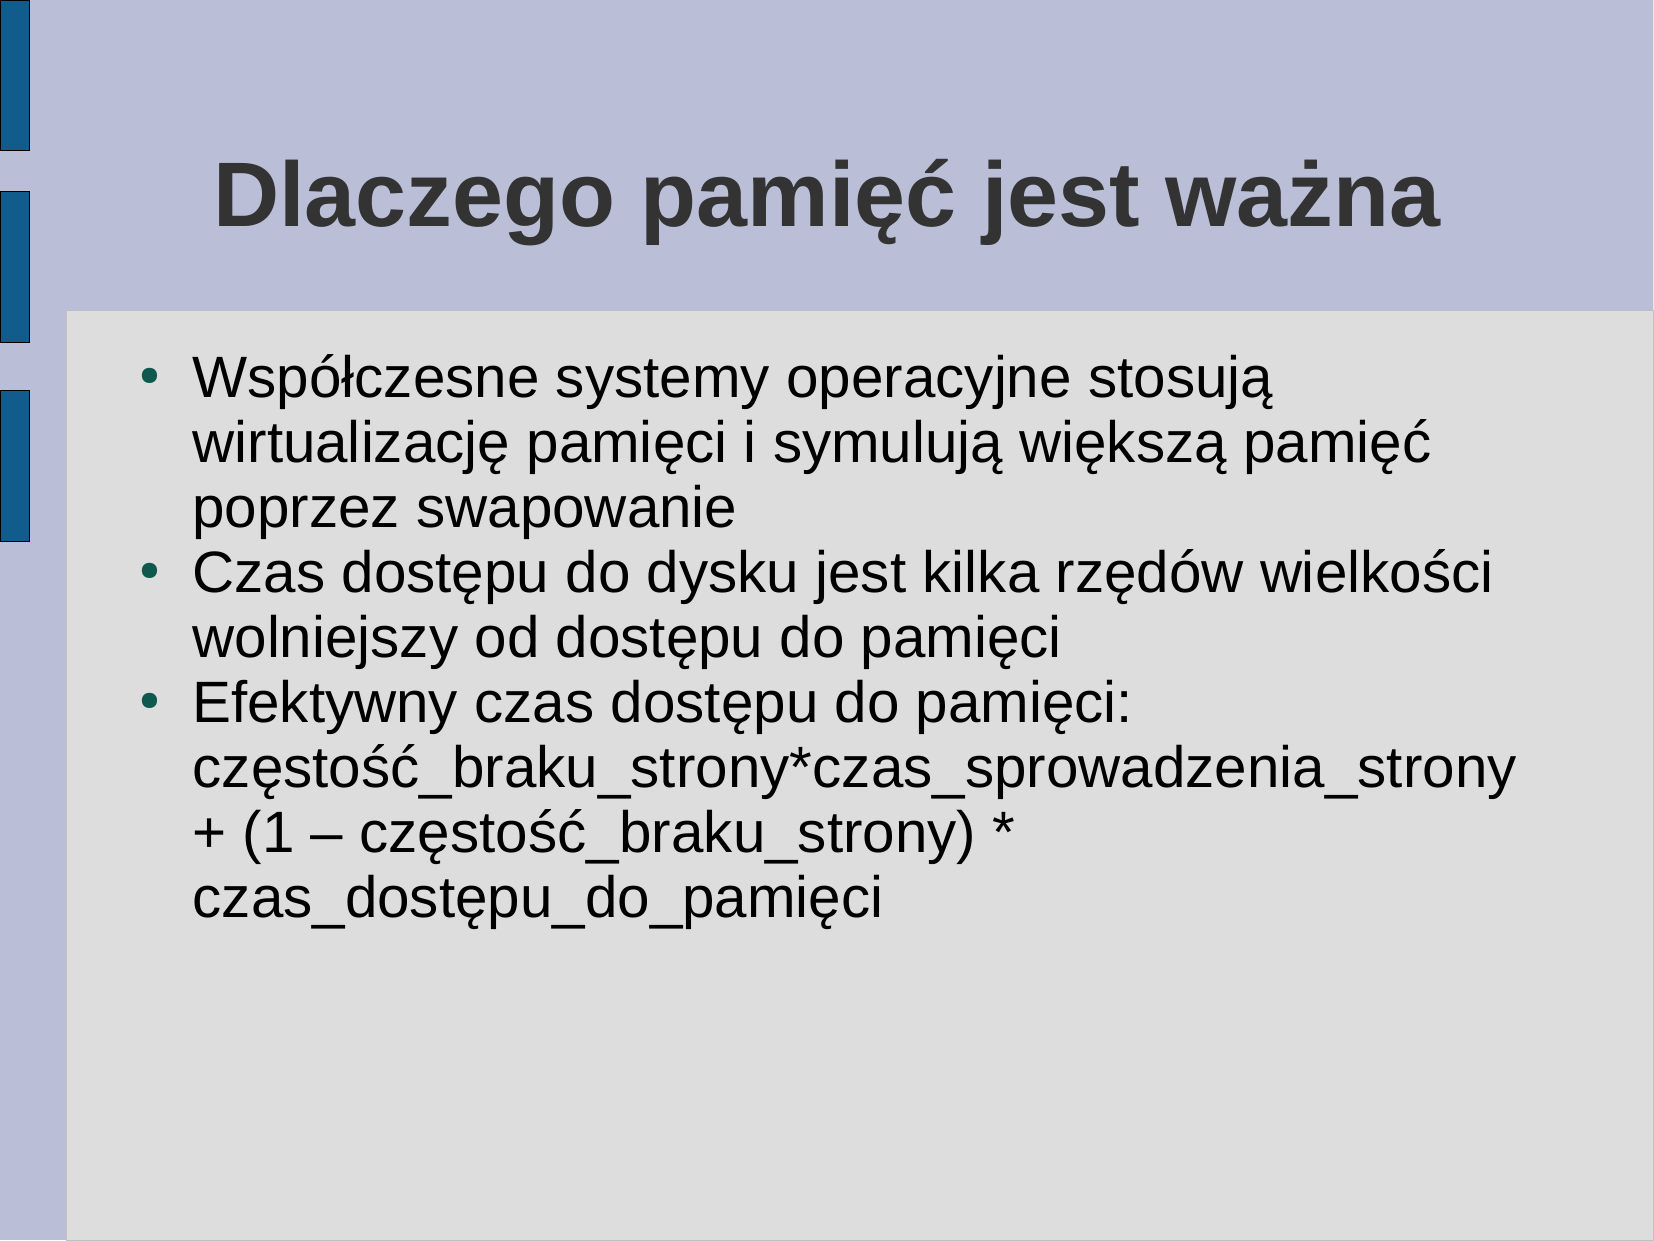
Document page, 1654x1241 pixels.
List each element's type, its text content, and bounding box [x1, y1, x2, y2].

title Dlaczego pamięć jest ważna [121, 91, 1534, 299]
list Współczesne systemy operacyjne stosują wirtualizację pamięci i symulują większą pamięć poprzez swapowanie Czas dostępu do dysku jest kilka rzędów wielkości wolniejszy od dostępu do pamięci Efektywny czas dostępu do pamięci: częstość_braku_strony*czas_sprowadzenia_strony + (1 – częstość_braku_strony) * czas_dostępu_do_pamięci [121, 344, 1534, 1127]
